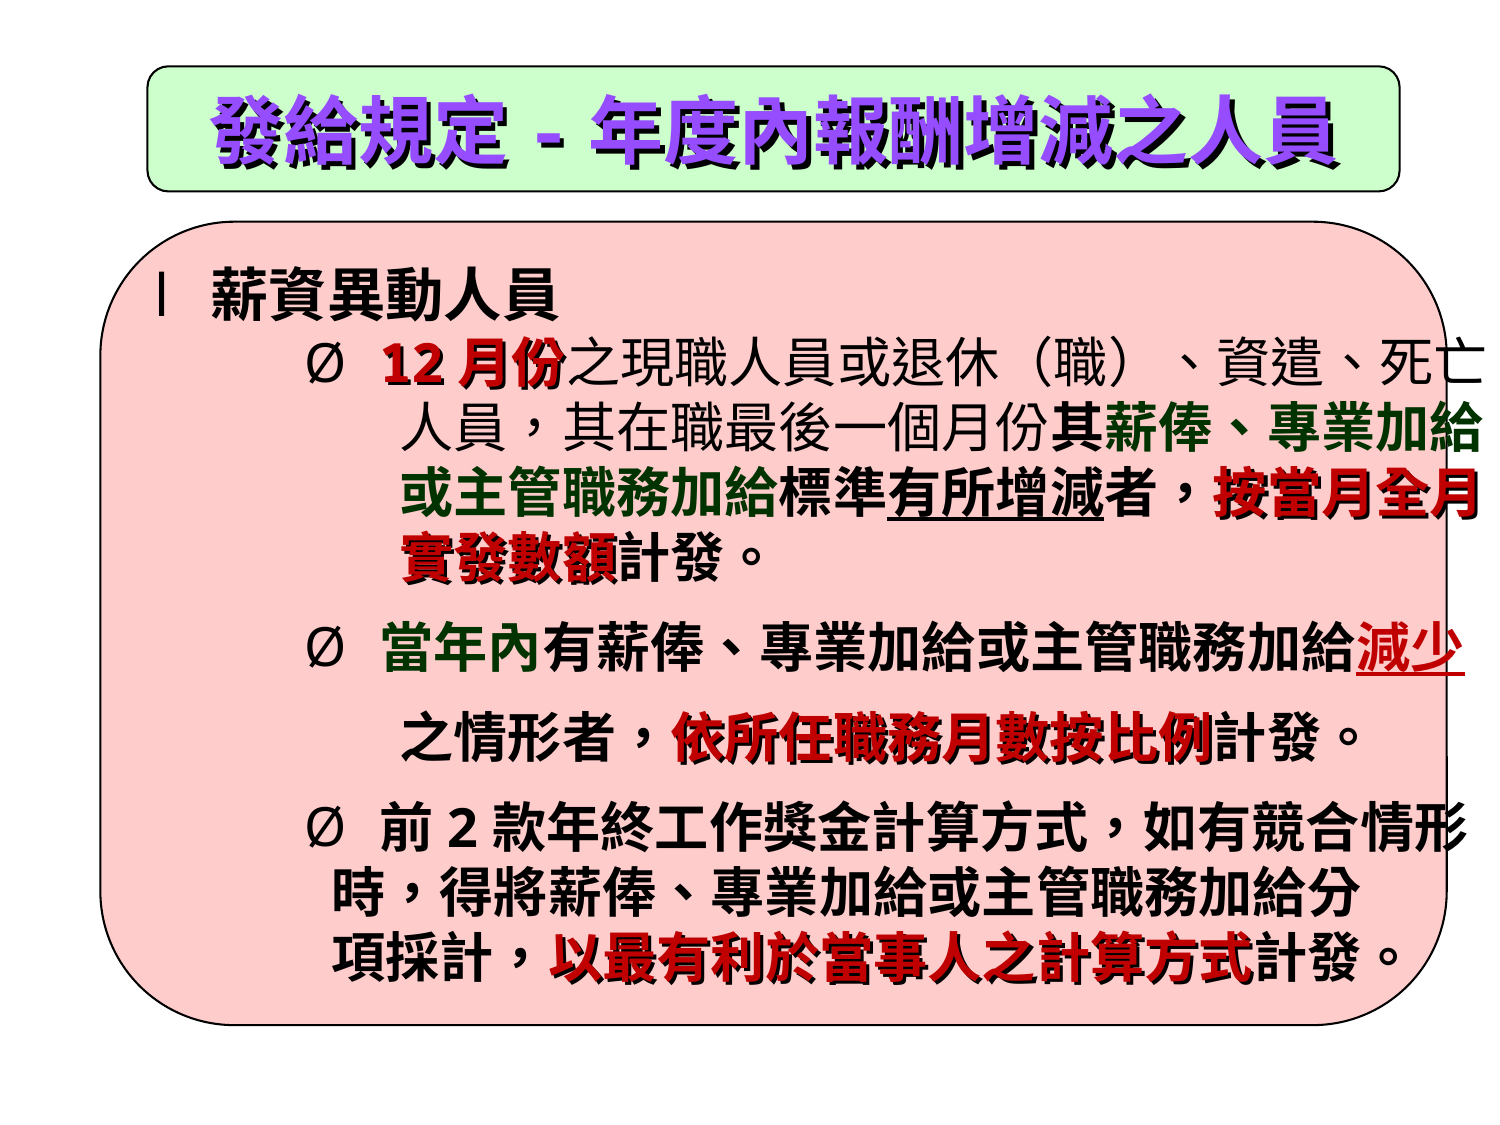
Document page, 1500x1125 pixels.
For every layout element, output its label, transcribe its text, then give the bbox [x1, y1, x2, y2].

text_box 發給規定-年度內報酬增減之人員 [147, 66, 1400, 192]
text_box 薪資異動人員 12月份之現職人員或退休（職）、資遣、死亡 人員，其在職最後一個月份其薪俸、專業加給 或主管職務加給標準有所增減者，按當月全月 實發數額計發。 當年內有薪俸、專業加給或主管職務加給減少 之情形者，依所任職務月數按比例計發。 前2款年終工作獎金計算方式，如有競合情形 時，得將薪俸、專業加給或主管職務加給分 項採計，以最有利於當事人之計算方式計發。 [100, 221, 1447, 1026]
